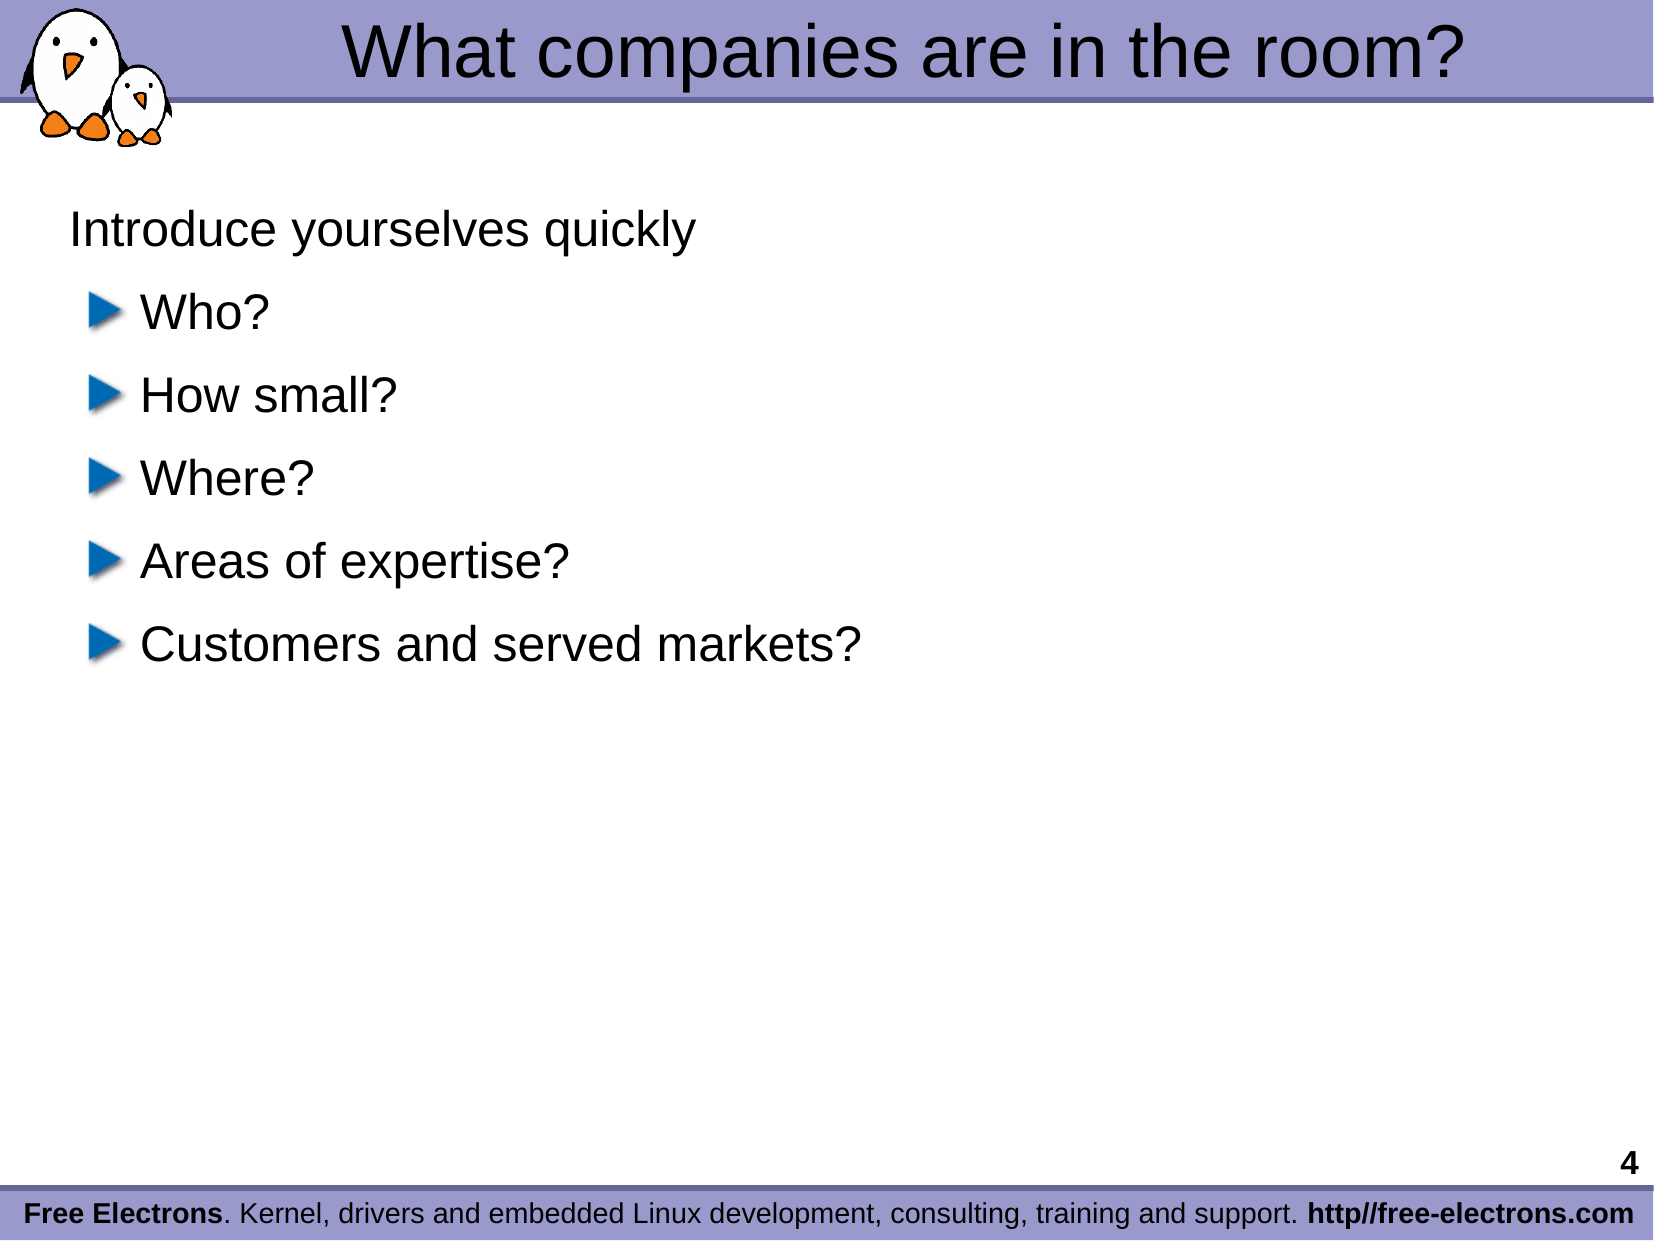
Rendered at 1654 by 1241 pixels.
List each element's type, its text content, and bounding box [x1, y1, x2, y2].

picture [20, 8, 172, 147]
title What companies are in the room? [178, 4, 1631, 98]
list Introduce yourselves quickly Who? How small? Where? Areas of expertise? Customers and served markets? [68, 201, 1592, 1118]
